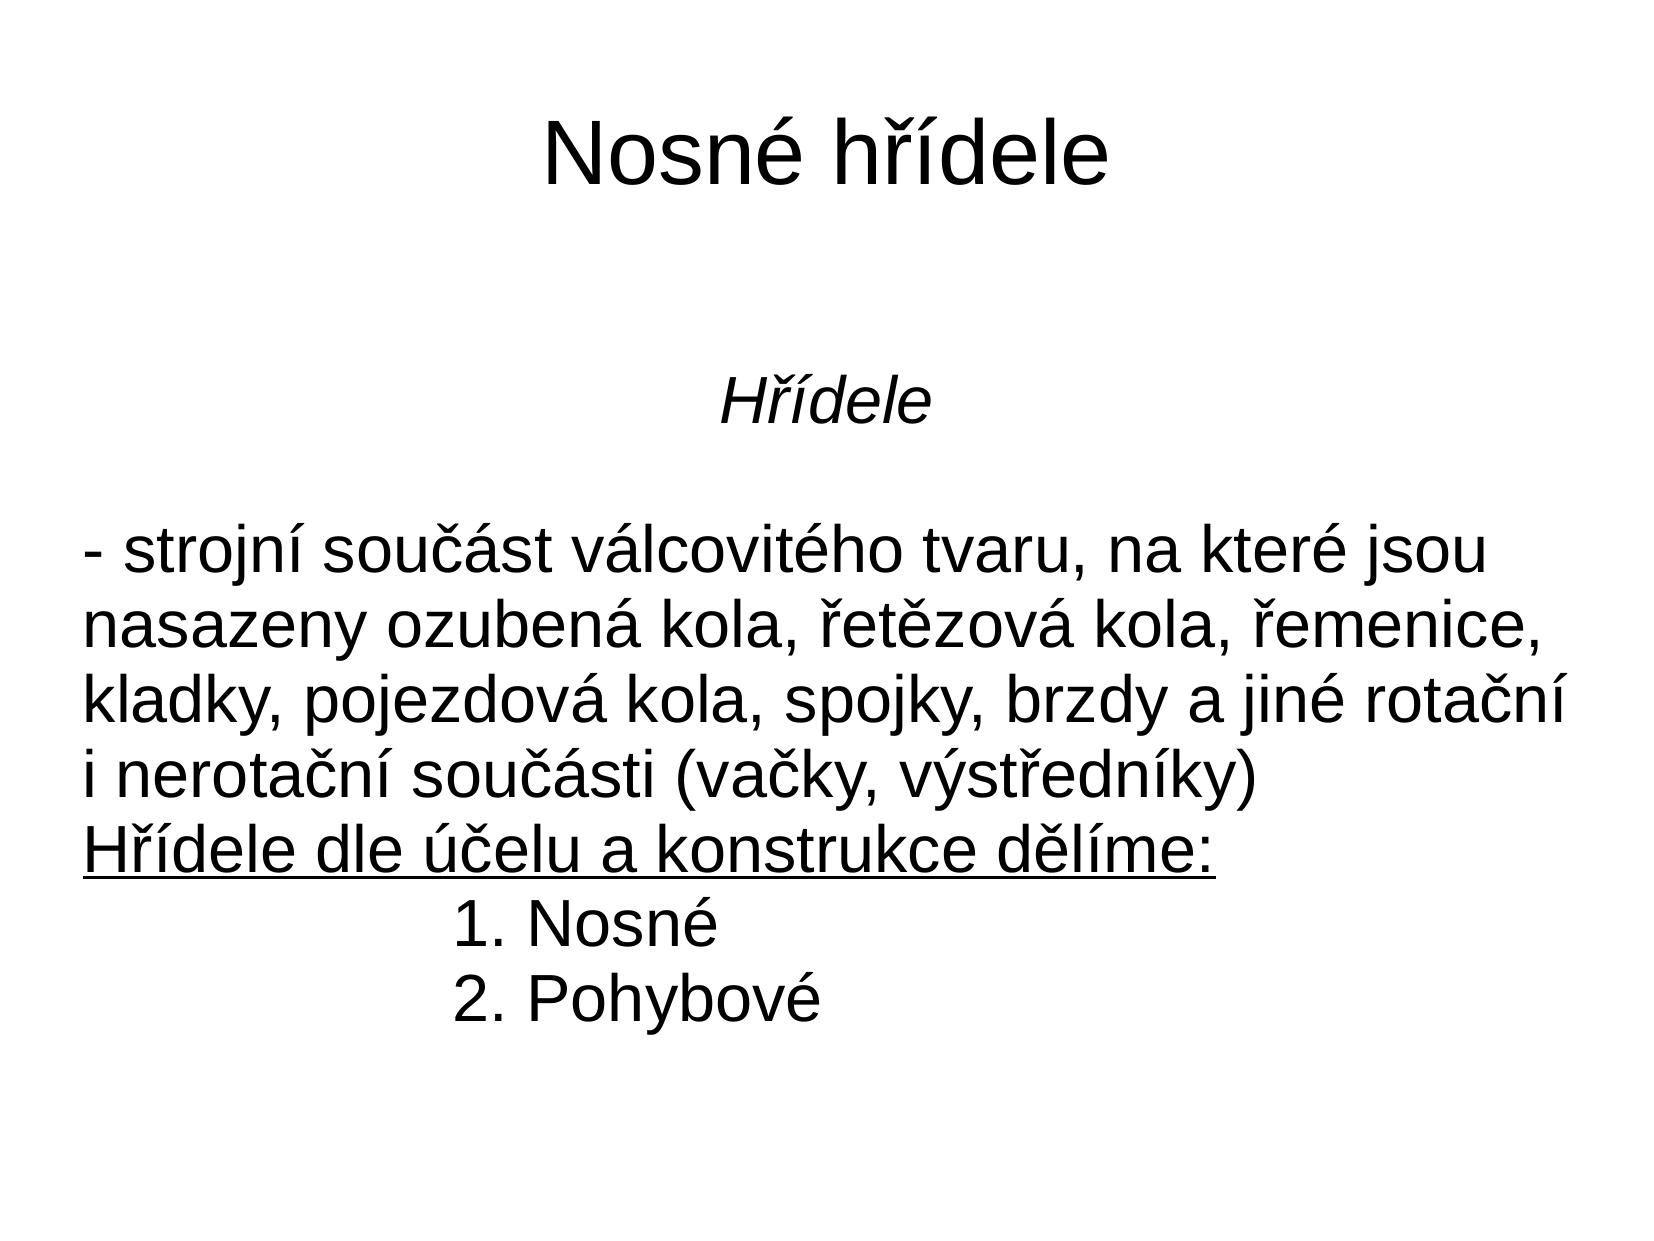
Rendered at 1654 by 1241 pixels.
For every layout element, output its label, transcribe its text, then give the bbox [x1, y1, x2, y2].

subtitle Hřídele - strojní součást válcovitého tvaru, na které jsou nasazeny ozubená kola, řetězová kola, řemenice, kladky, pojezdová kola, spojky, brzdy a jiné rotační i nerotační součásti (vačky, výstředníky) Hřídele dle účelu a konstrukce dělíme: 1. Nosné 2. Pohybové [82, 297, 1571, 1102]
title Nosné hřídele [82, 56, 1571, 250]
